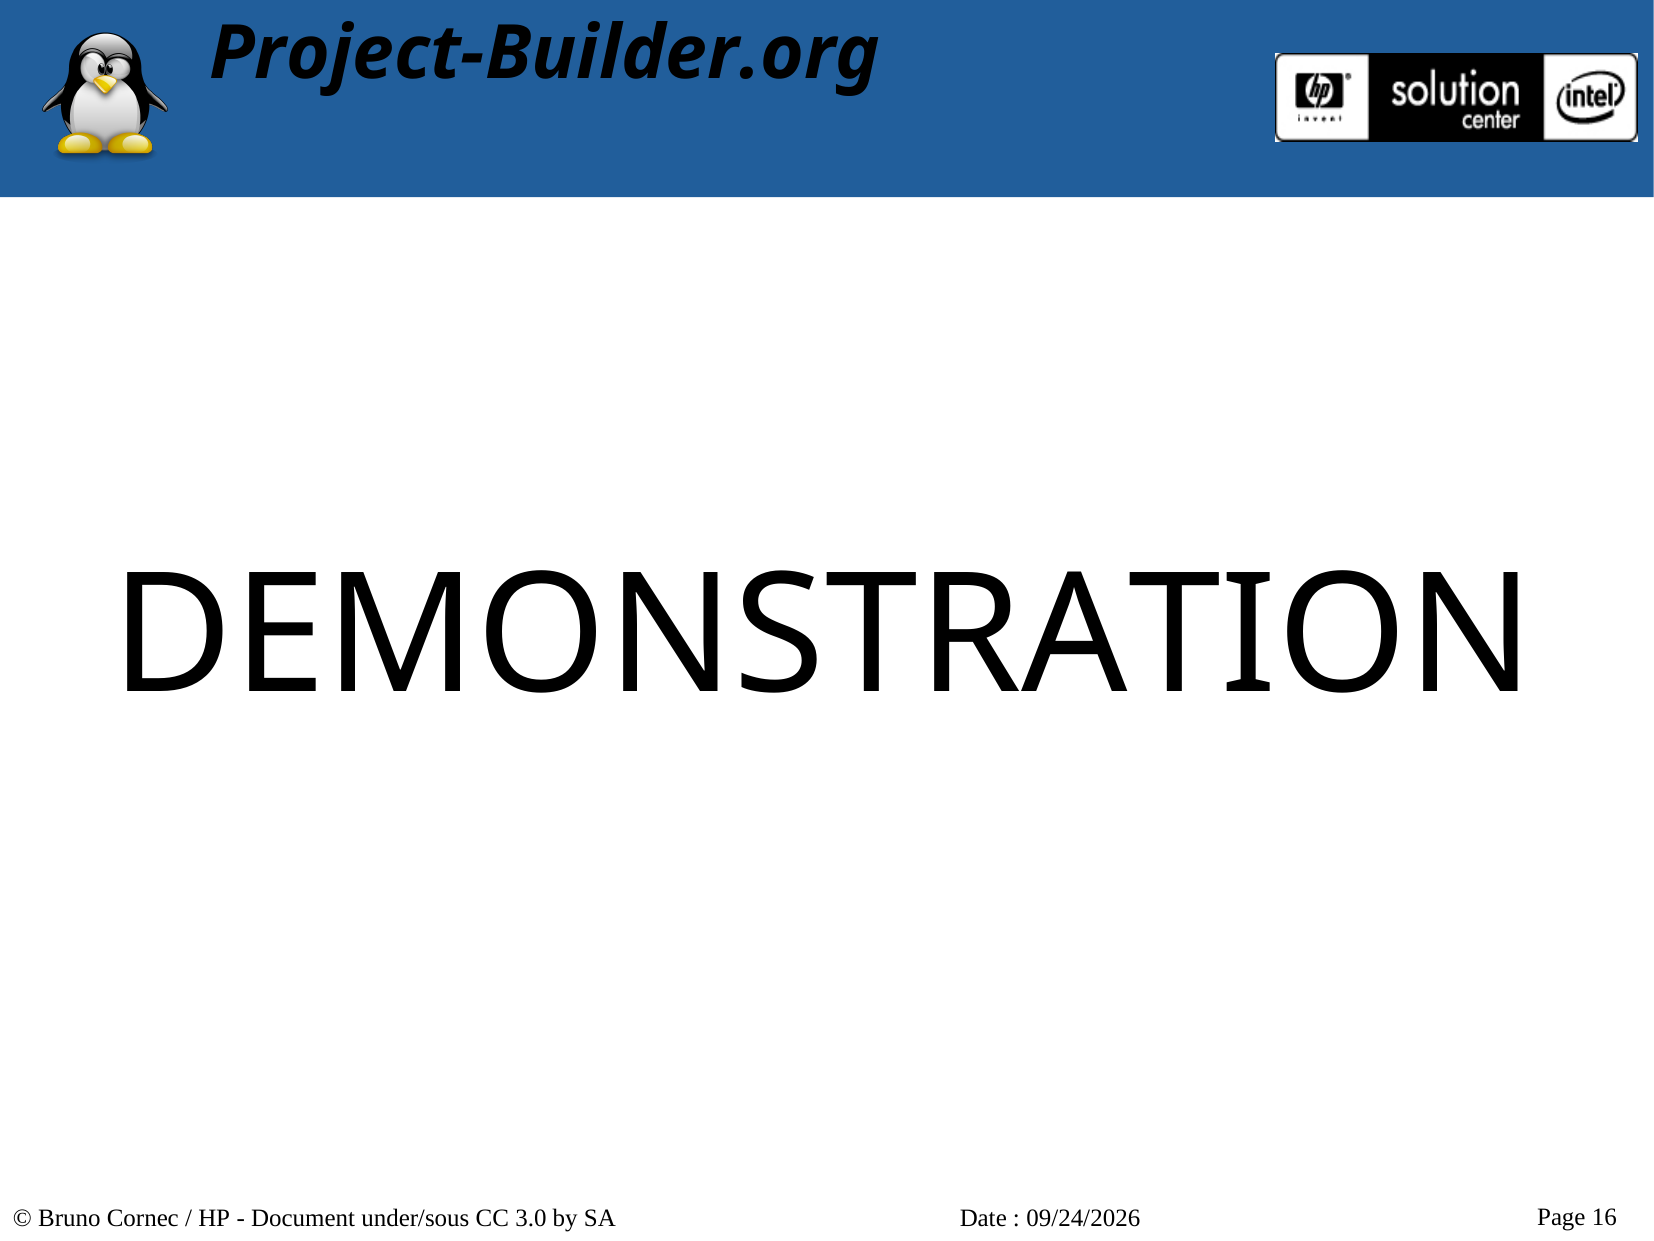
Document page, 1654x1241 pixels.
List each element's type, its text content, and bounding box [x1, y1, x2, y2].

picture [1275, 53, 1638, 142]
picture [42, 29, 168, 167]
text_box DEMONSTRATION [111, 513, 1580, 708]
